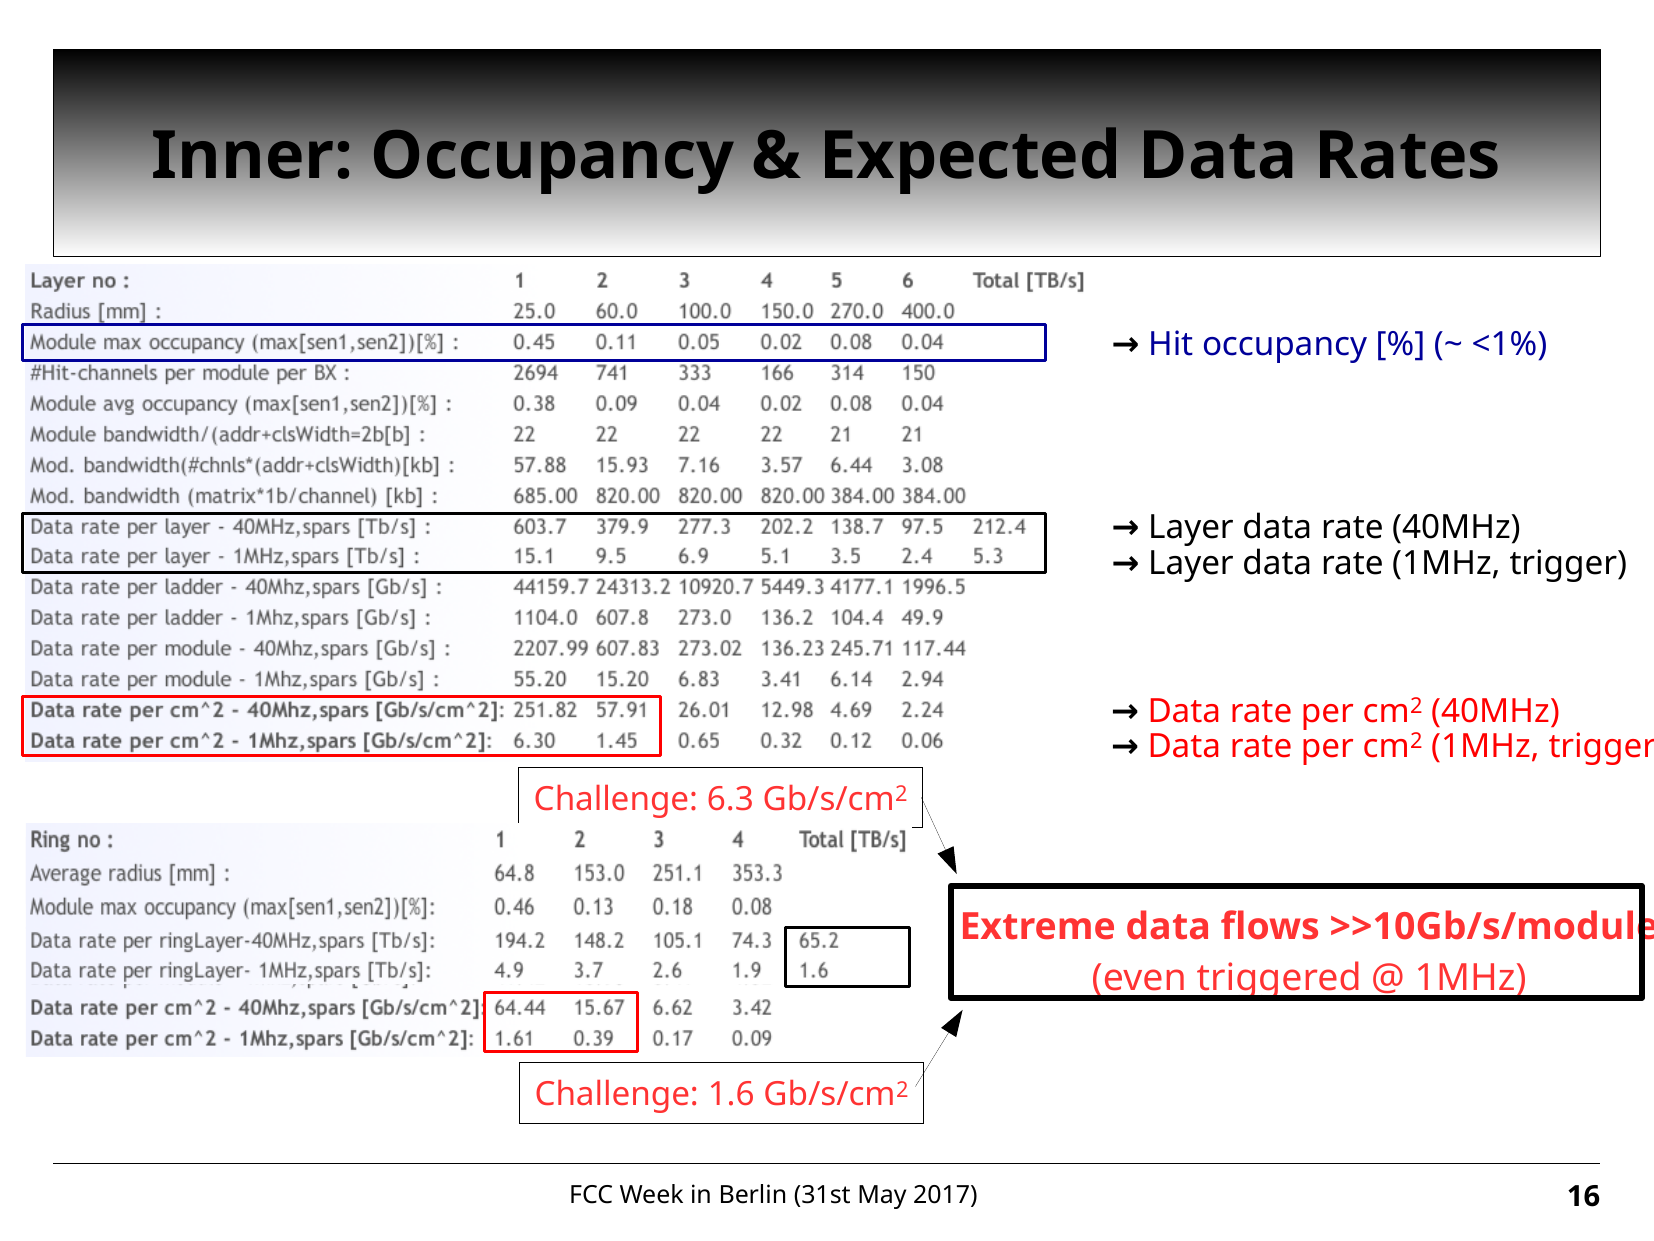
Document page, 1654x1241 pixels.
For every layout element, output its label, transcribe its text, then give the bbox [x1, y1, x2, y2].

text_box Challenge: 1.6 Gb/s/cm2 [519, 1062, 900, 1117]
text_box Extreme data flows >>10Gb/s/module (even triggered @ 1MHz) [954, 891, 1639, 990]
picture [25, 326, 1044, 359]
text_box → Data rate per cm2 (40MHz) [1096, 679, 1625, 714]
title Inner: Occupancy & Expected Data Rates [53, 49, 1601, 257]
text_box Challenge: 6.3 Gb/s/cm2 [518, 767, 899, 821]
text_box → Hit occupancy [%] (~ <1%) [1096, 312, 1619, 375]
picture [25, 515, 1044, 571]
picture [25, 823, 912, 1057]
text_box → Layer data rate (1MHz, trigger) [1096, 531, 1625, 593]
picture [25, 698, 659, 754]
text_box → Data rate per cm2 (1MHz, trigger) [1096, 714, 1647, 776]
text_box → Layer data rate (40MHz) [1096, 496, 1619, 531]
picture [25, 264, 1089, 762]
